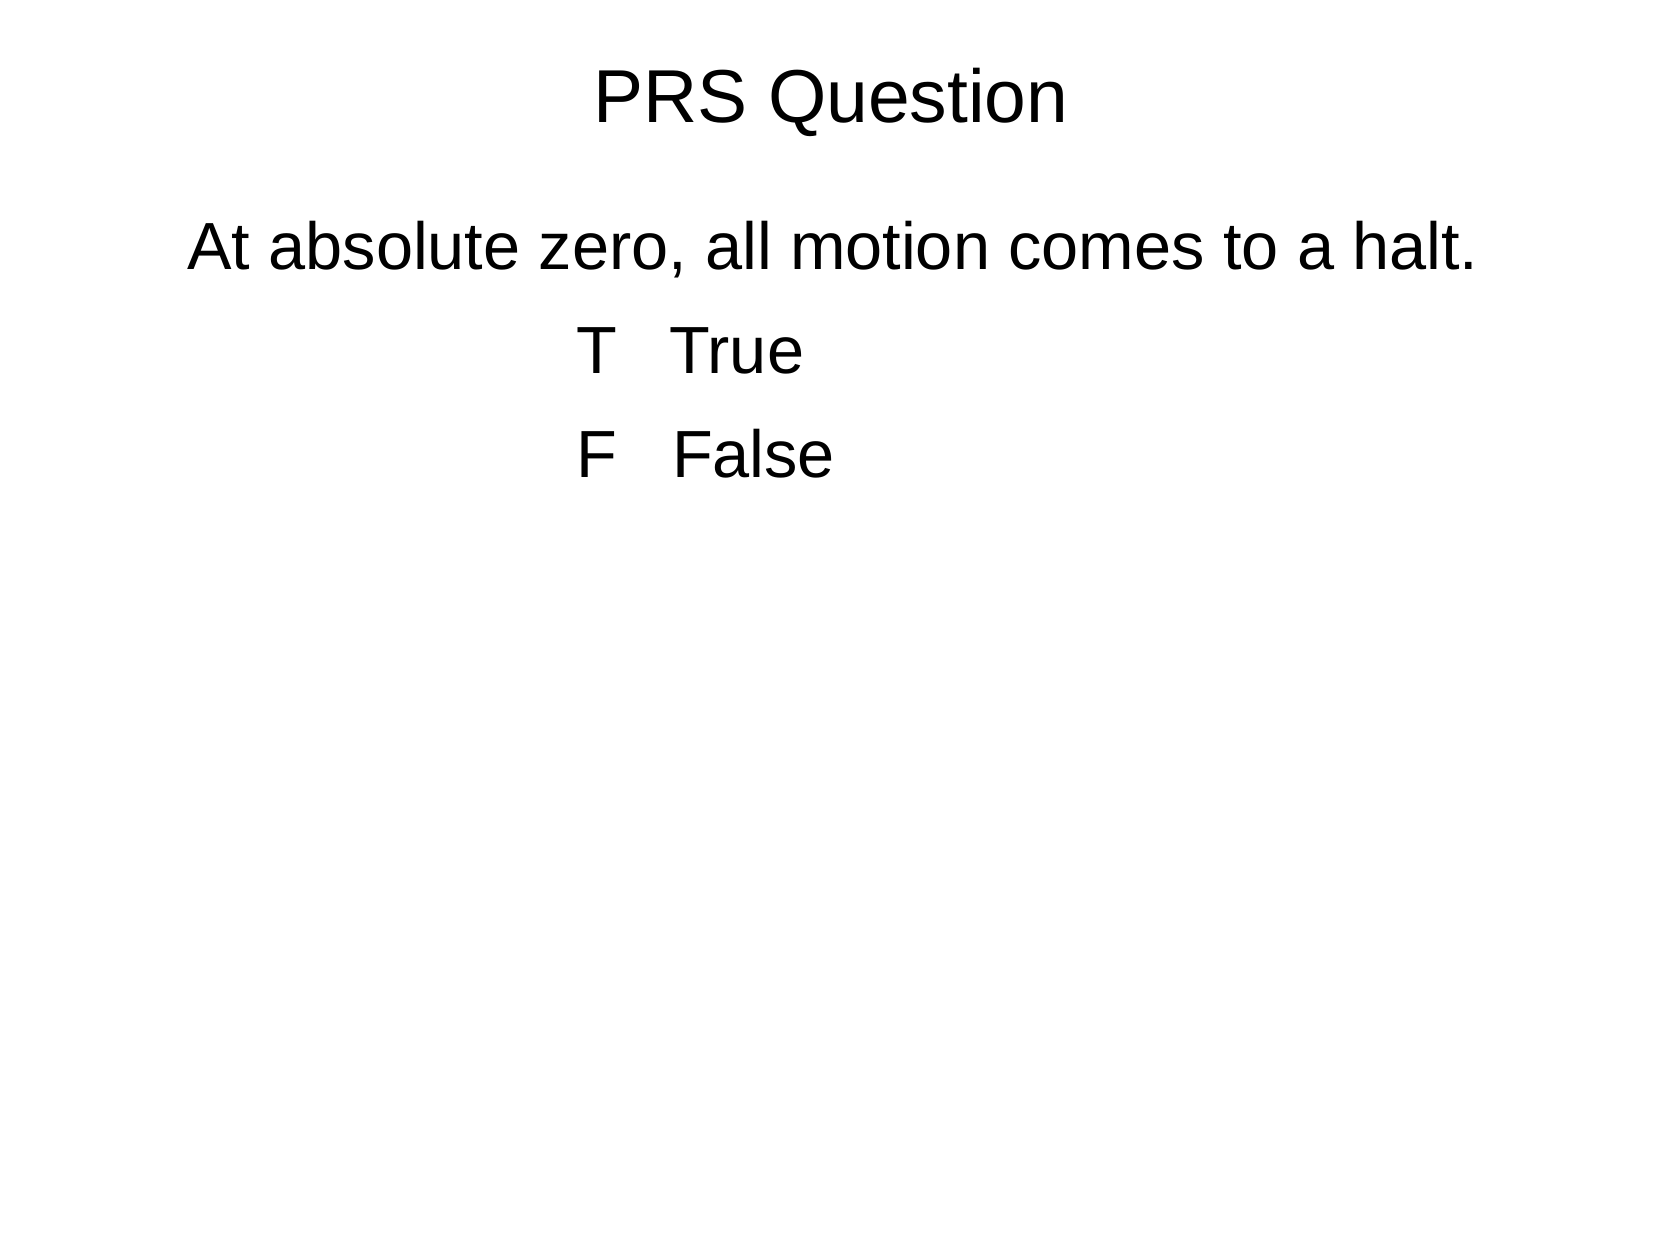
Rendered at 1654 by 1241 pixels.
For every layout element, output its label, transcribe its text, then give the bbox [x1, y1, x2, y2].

title PRS Question [86, 0, 1576, 193]
list At absolute zero, all motion comes to a halt. T True F False [187, 208, 1613, 1013]
